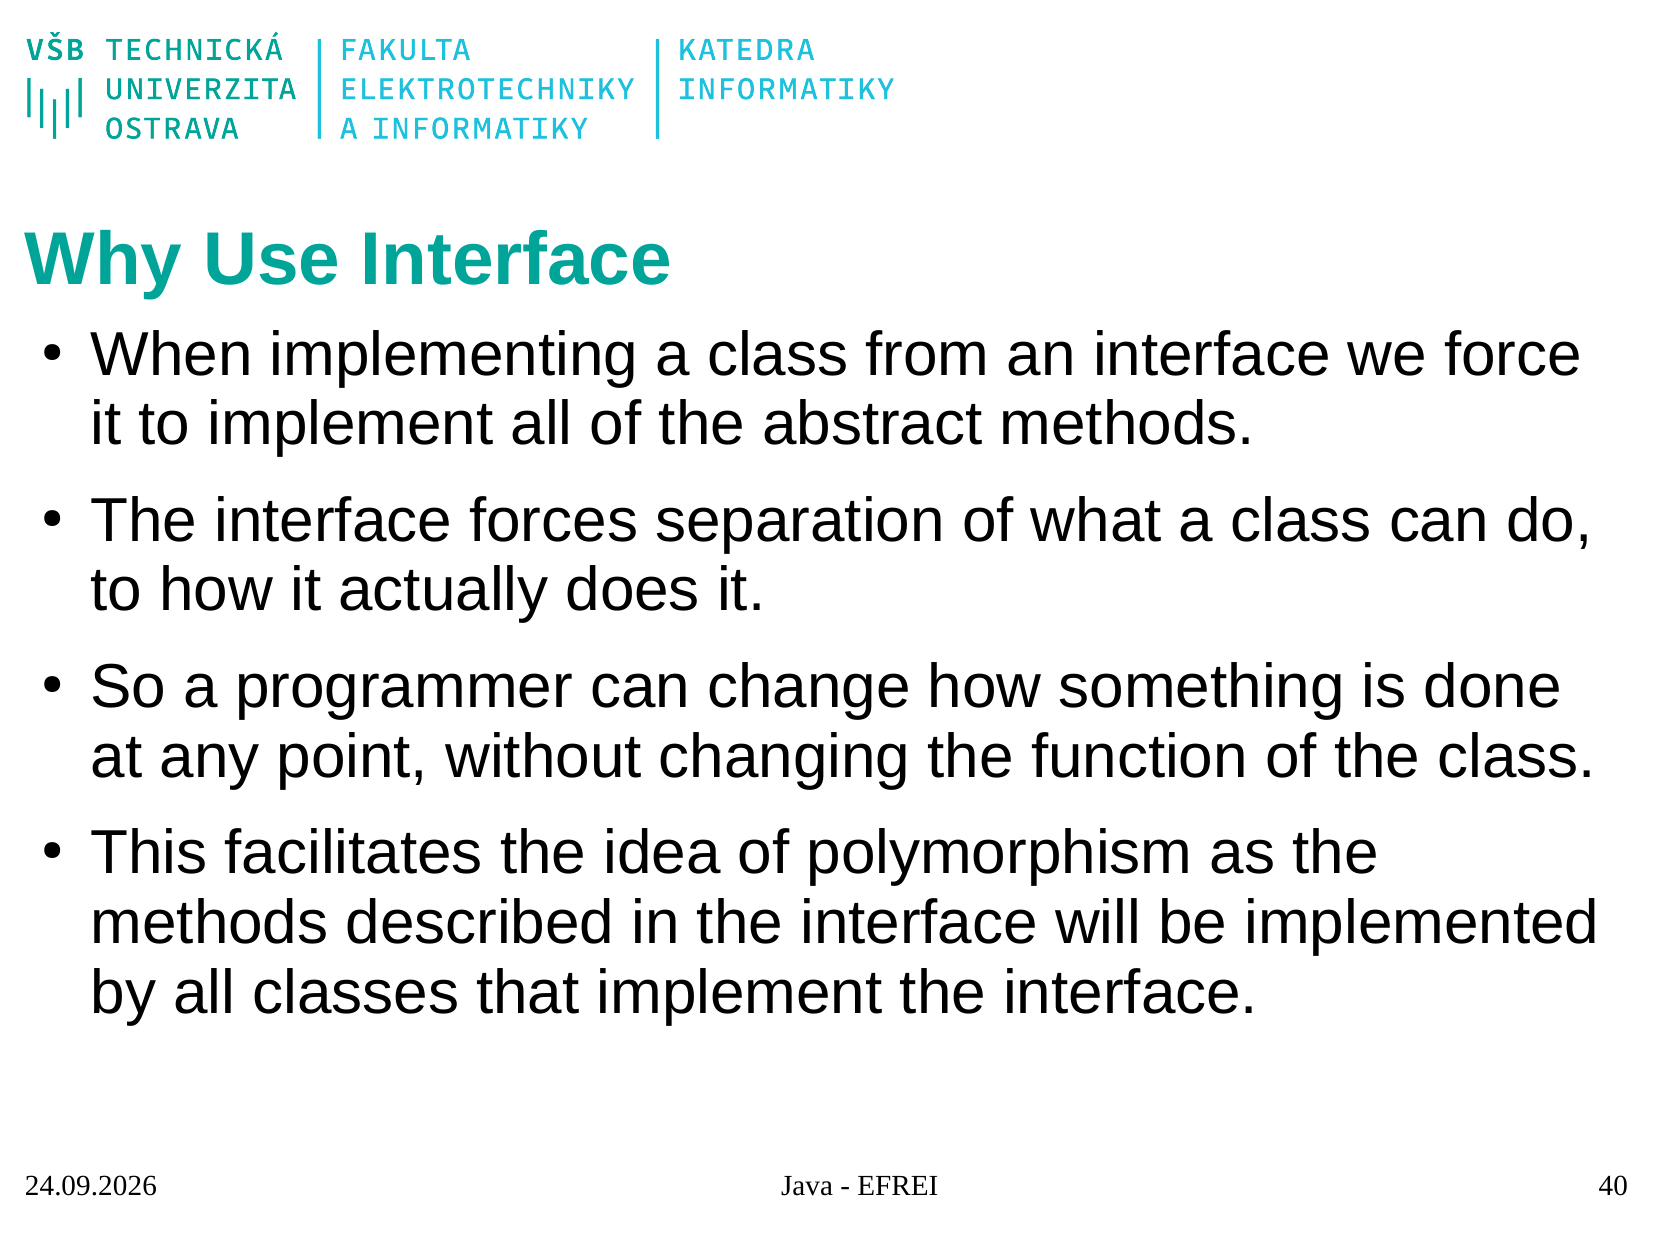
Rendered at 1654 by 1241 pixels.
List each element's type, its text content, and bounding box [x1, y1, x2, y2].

title Why Use Interface [24, 169, 1629, 300]
picture [26, 31, 894, 139]
list When implementing a class from an interface we force it to implement all of the abstract methods. The interface forces separation of what a class can do, to how it actually does it. So a programmer can change how something is done at any point, without changing the function of the class. This facilitates the idea of polymorphism as the methods described in the interface will be implemented by all classes that implement the interface. [24, 318, 1629, 1146]
